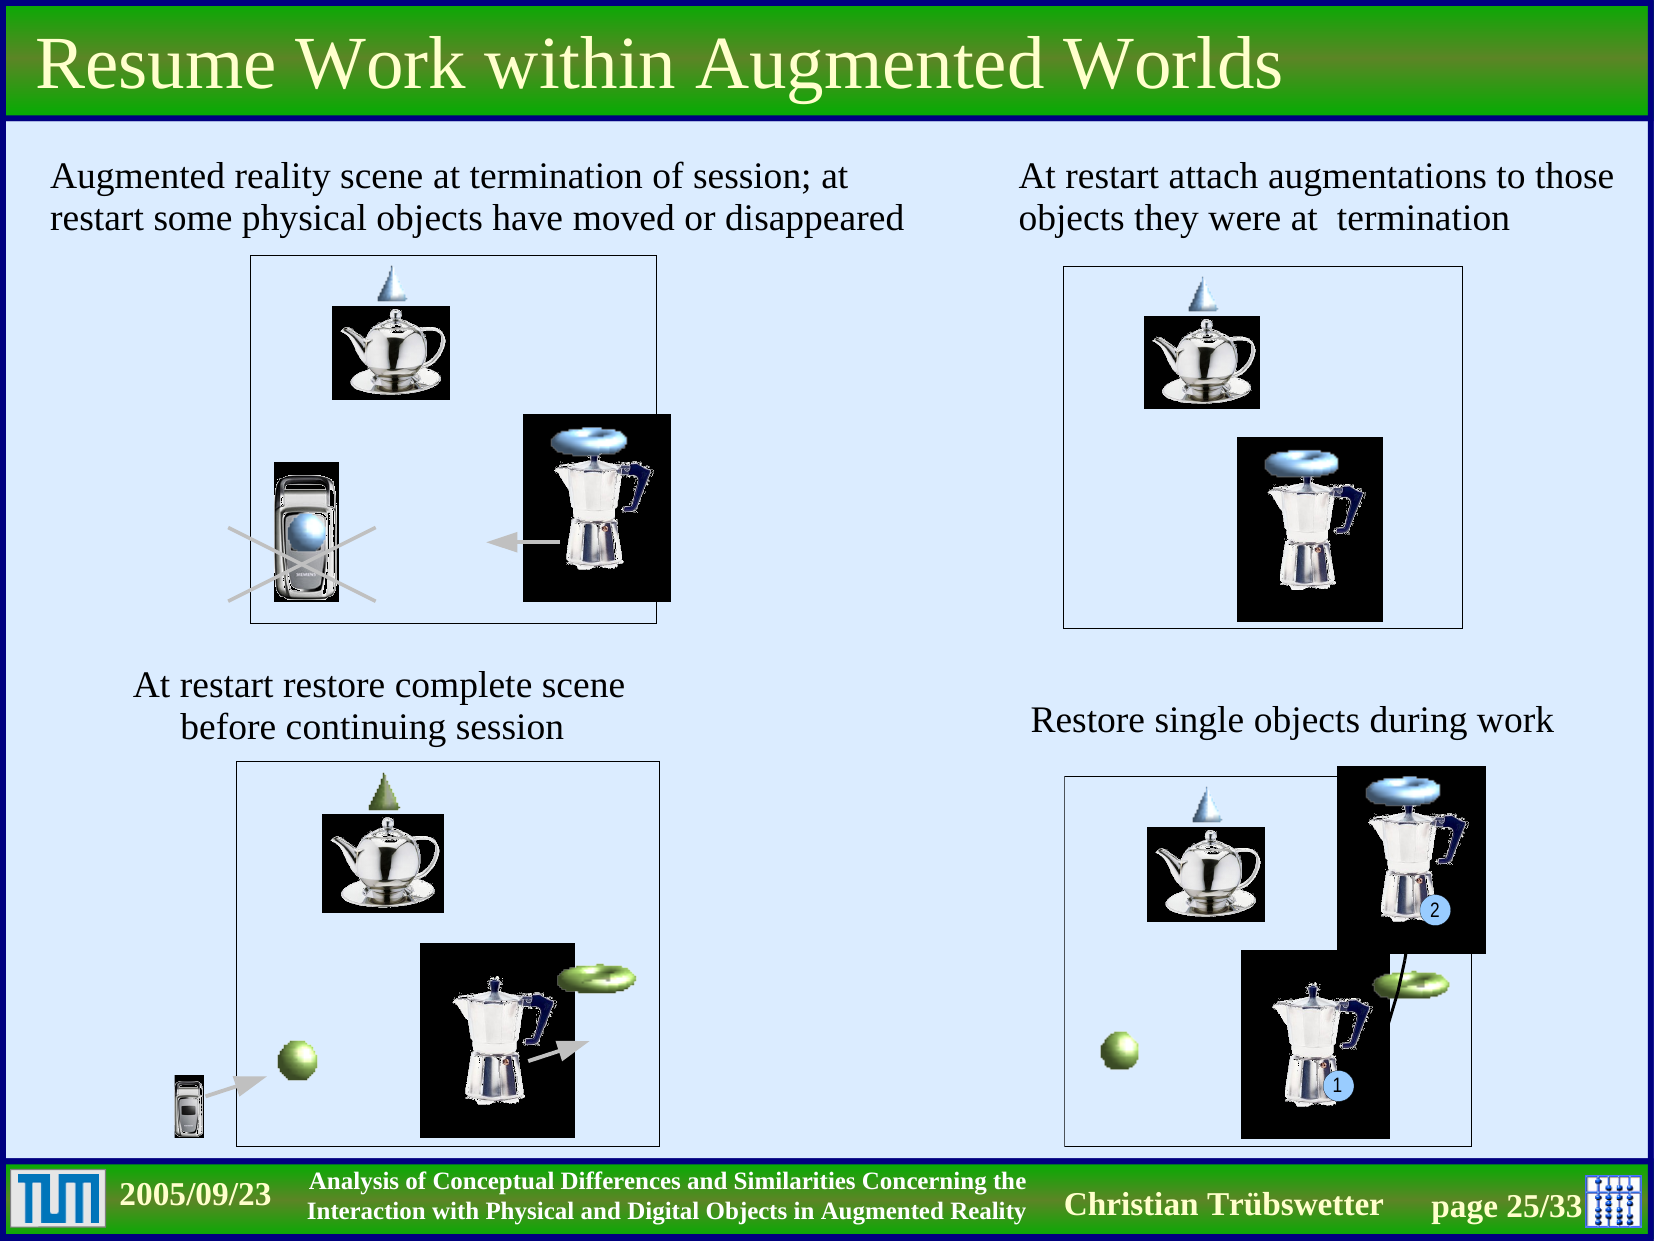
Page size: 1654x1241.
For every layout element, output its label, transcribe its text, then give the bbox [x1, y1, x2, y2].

title Resume Work within Augmented Worlds [35, 0, 1627, 147]
picture [174, 761, 662, 1149]
text_box Restore single objects during work [1015, 690, 1630, 748]
text_box At restart restore complete scene before continuing session [118, 656, 756, 755]
text_box Augmented reality scene at termination of session; at restart some physical objects have moved or disappeared [35, 147, 1064, 312]
picture [18, 1174, 99, 1223]
picture [1064, 766, 1489, 1149]
picture [224, 312, 674, 626]
text_box At restart attach augmentations to those objects they were at termination [1003, 147, 1654, 247]
picture [1585, 1175, 1642, 1228]
picture [1062, 265, 1465, 631]
